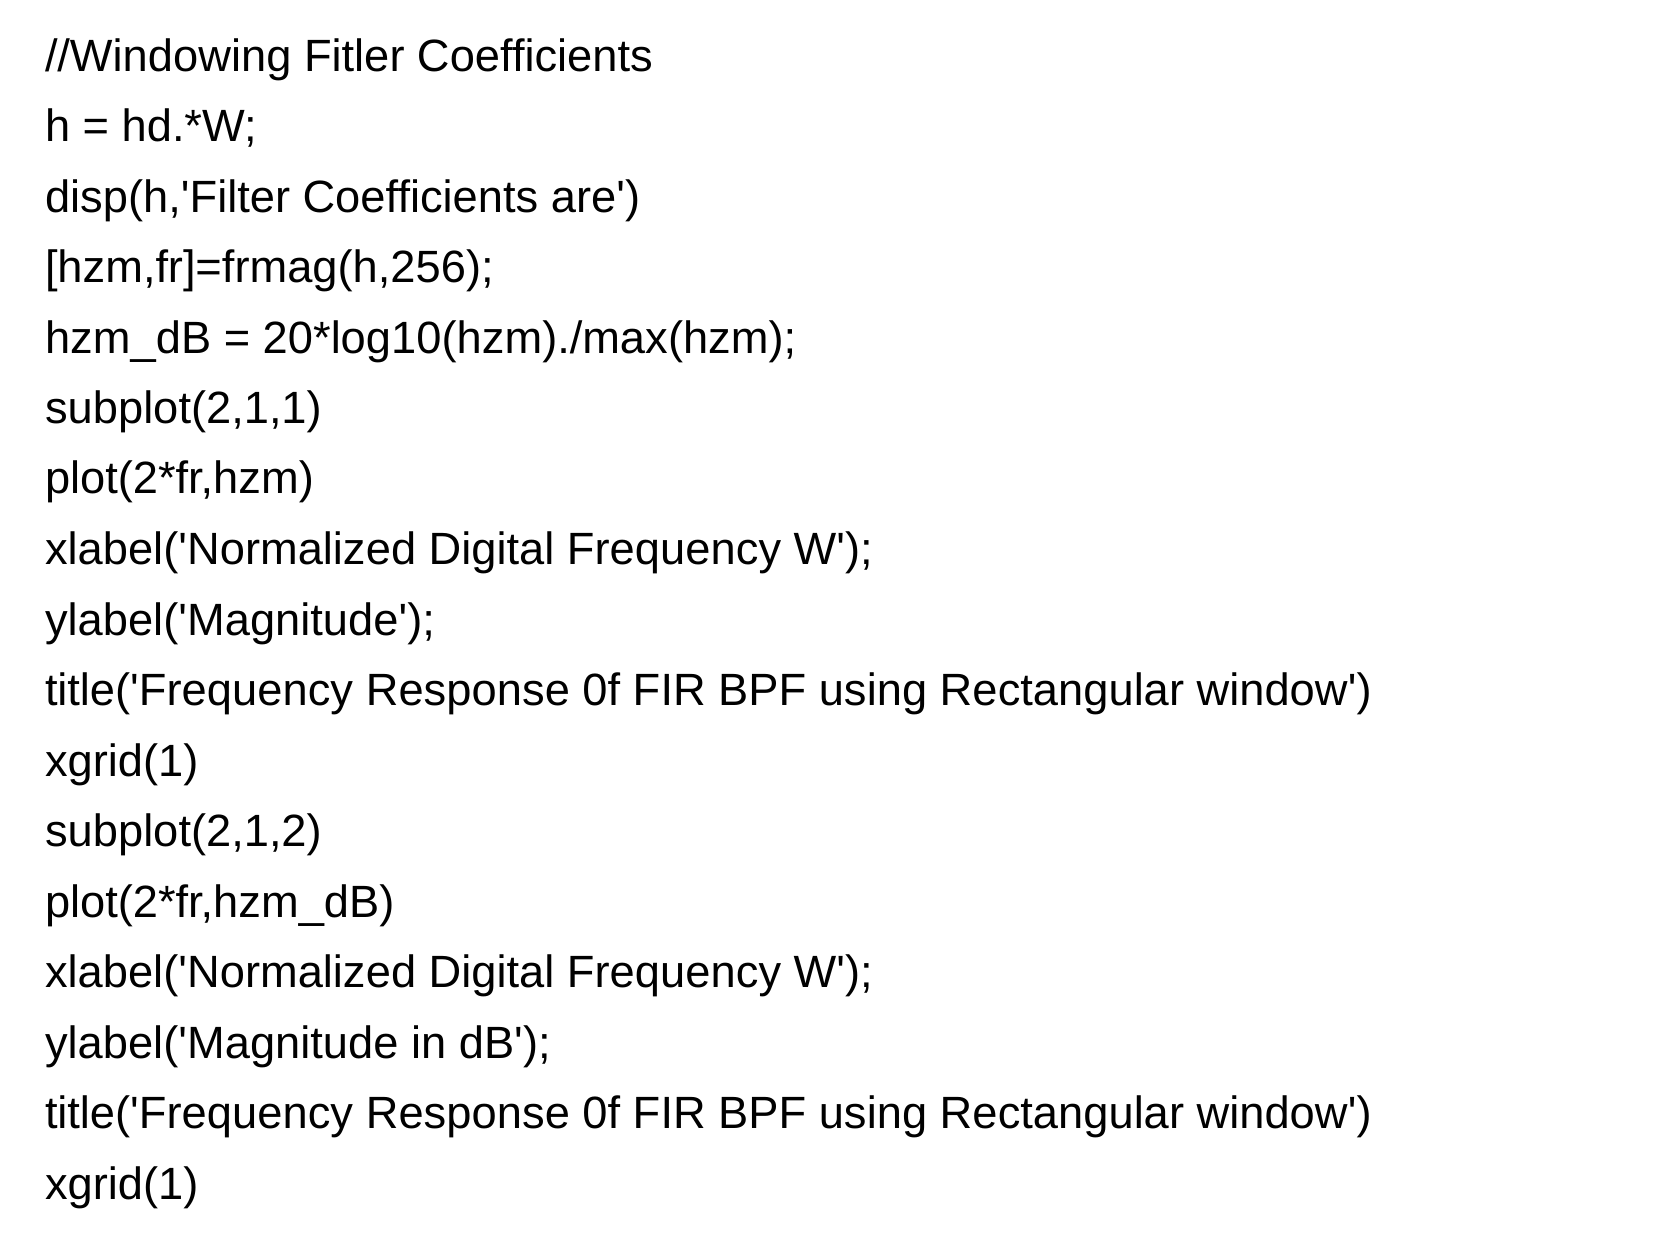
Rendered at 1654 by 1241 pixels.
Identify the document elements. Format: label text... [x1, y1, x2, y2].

list //Windowing Fitler Coefficients h = hd.*W; disp(h,'Filter Coefficients are') [hzm,fr]=frmag(h,256); hzm_dB = 20*log10(hzm)./max(hzm); subplot(2,1,1) plot(2*fr,hzm) xlabel('Normalized Digital Frequency W'); ylabel('Magnitude'); title('Frequency Response 0f FIR BPF using Rectangular window') xgrid(1) subplot(2,1,2) plot(2*fr,hzm_dB) xlabel('Normalized Digital Frequency W'); ylabel('Magnitude in dB'); title('Frequency Response 0f FIR BPF using Rectangular window') xgrid(1) [45, 30, 1621, 1216]
